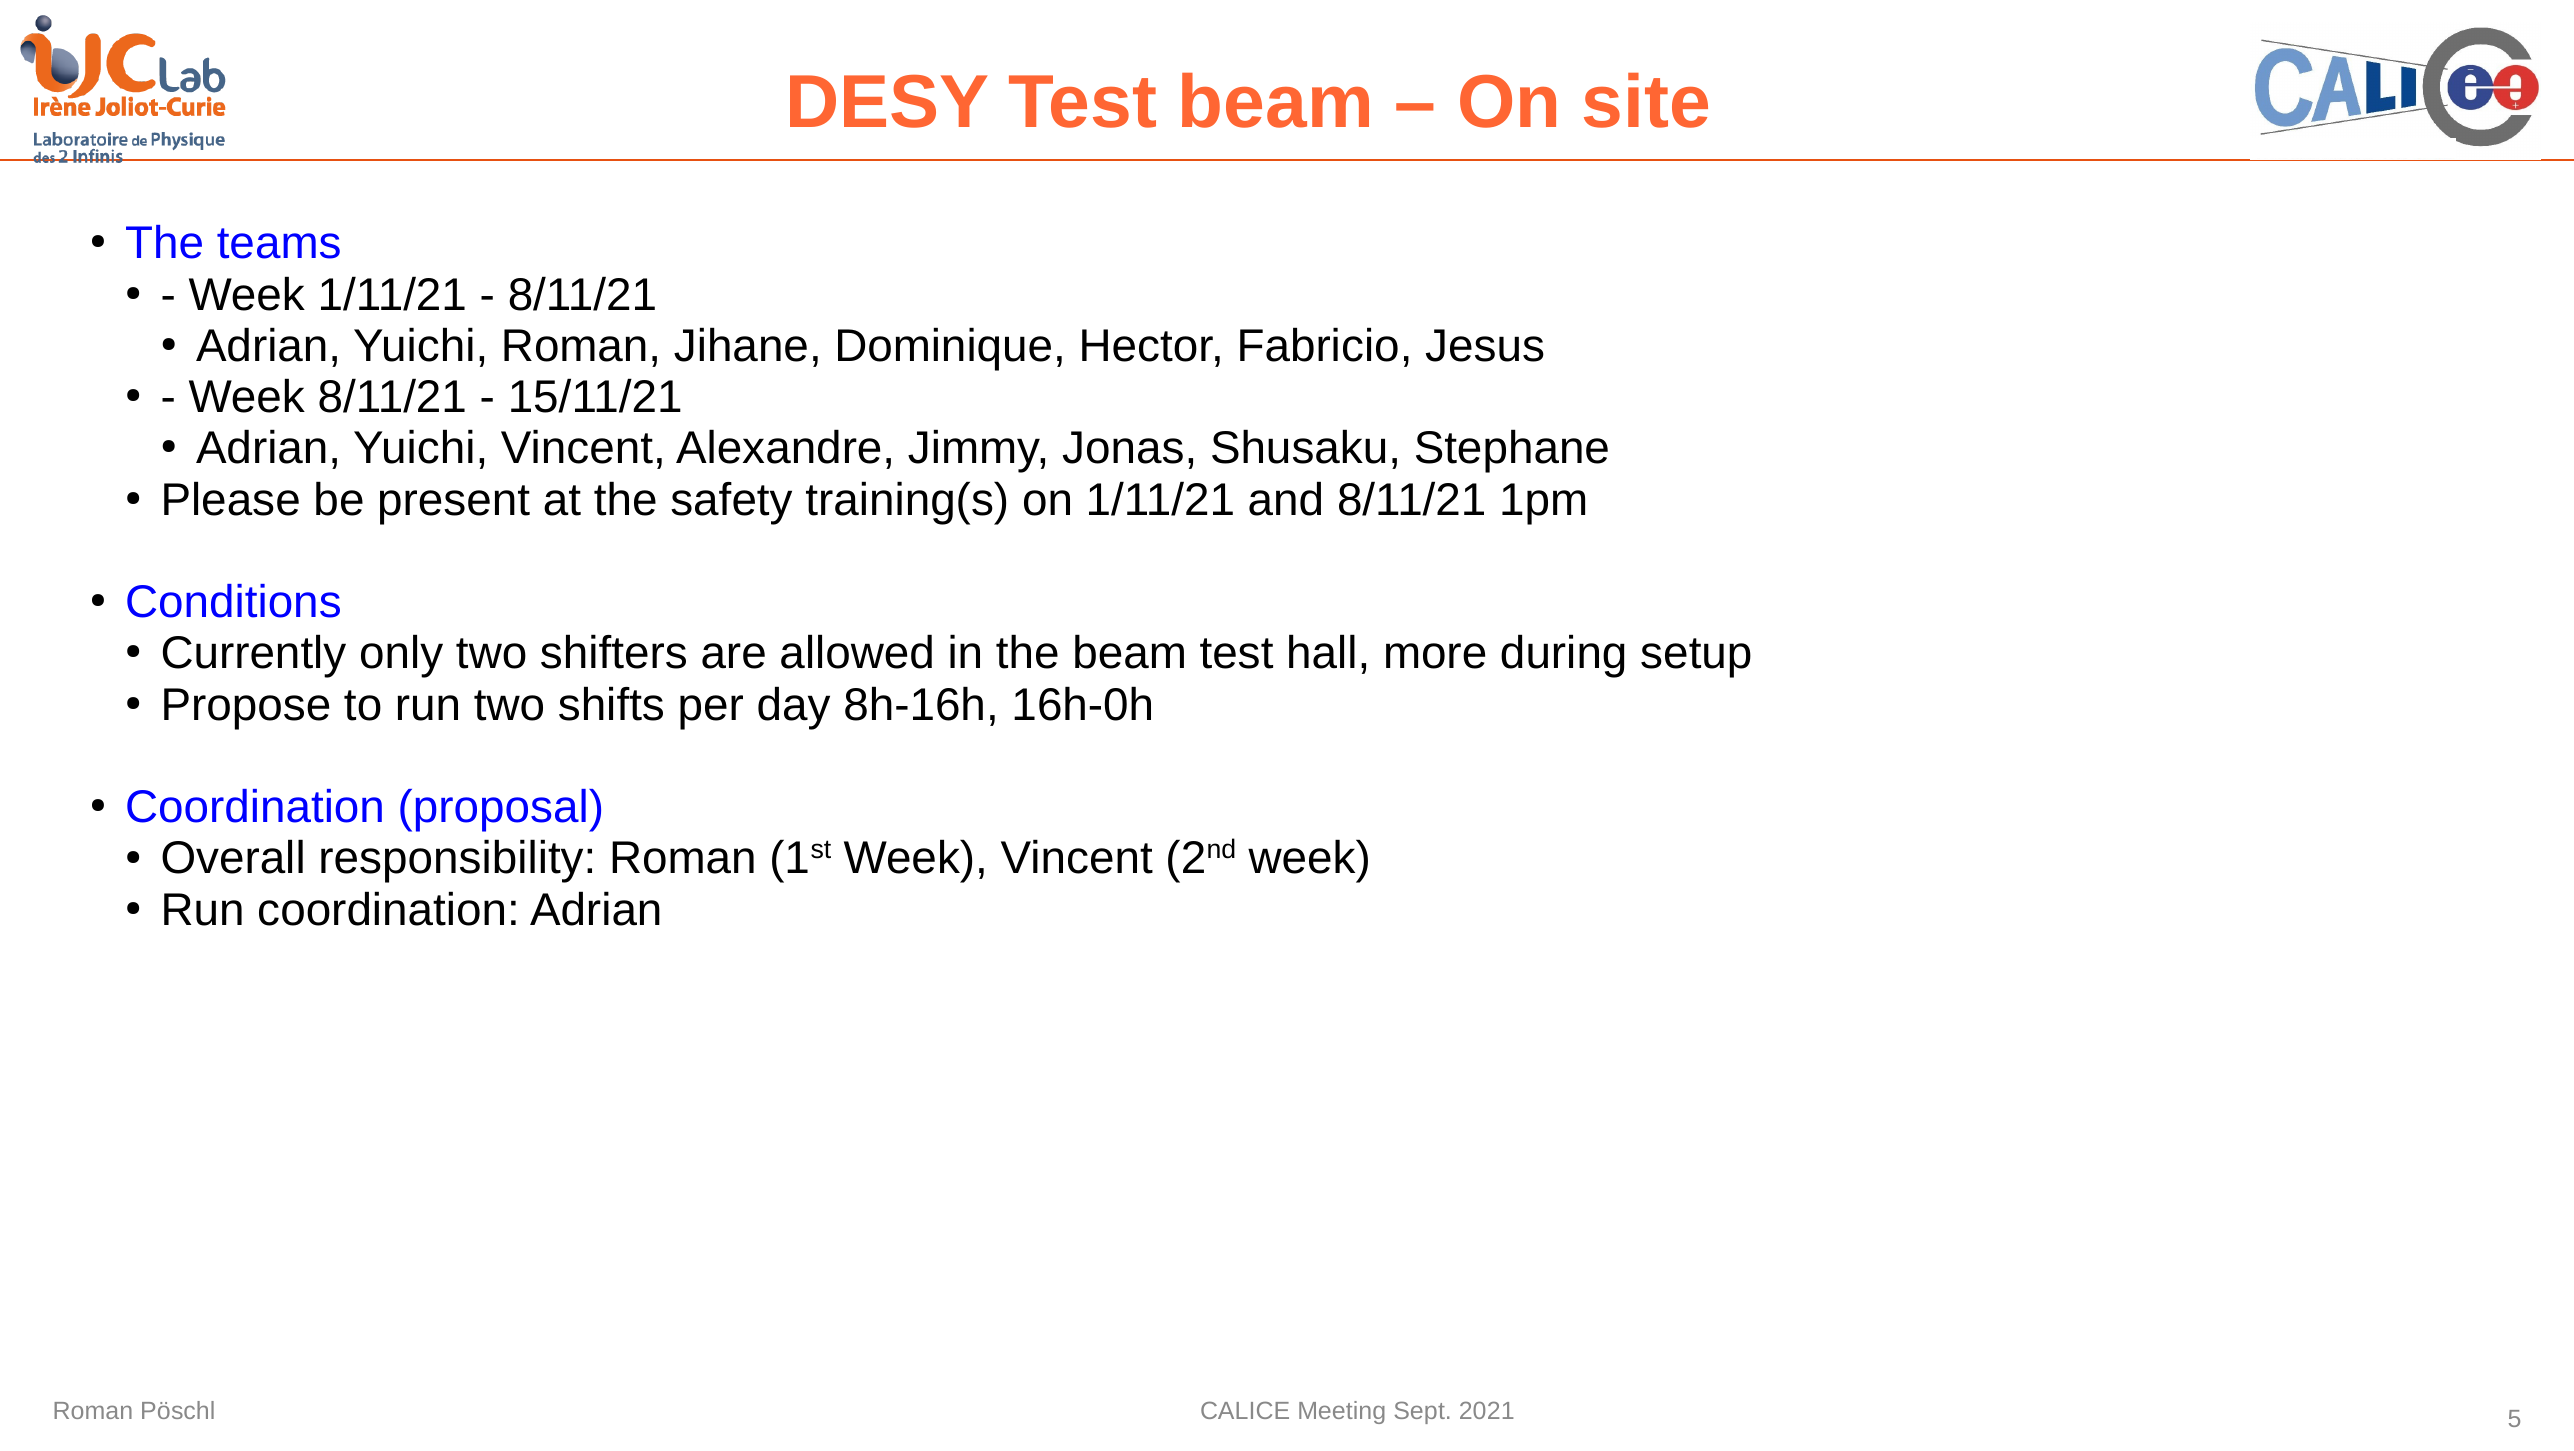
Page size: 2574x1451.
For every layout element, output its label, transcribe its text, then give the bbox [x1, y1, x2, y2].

picture [2250, 22, 2541, 160]
title DESY Test beam – On site [90, 53, 2407, 151]
text_box The teams - Week 1/11/21 - 8/11/21 Adrian, Yuichi, Roman, Jihane, Dominique, Hector, Fabricio, Jesus - Week 8/11/21 - 15/11/21 Adrian, Yuichi, Vincent, Alexandre, Jimmy, Jonas, Shusaku, Stephane Please be present at the safety training(s) on 1/11/21 and 8/11/21 1pm Conditions Currently only two shifters are allowed in the beam test hall, more during setup Propose to run two shifts per day 8h-16h, 16h-0h Coordination (proposal) Overall responsibility: Roman (1st Week), Vincent (2nd week) Run coordination: Adrian [75, 210, 1768, 996]
picture [4, 0, 241, 178]
